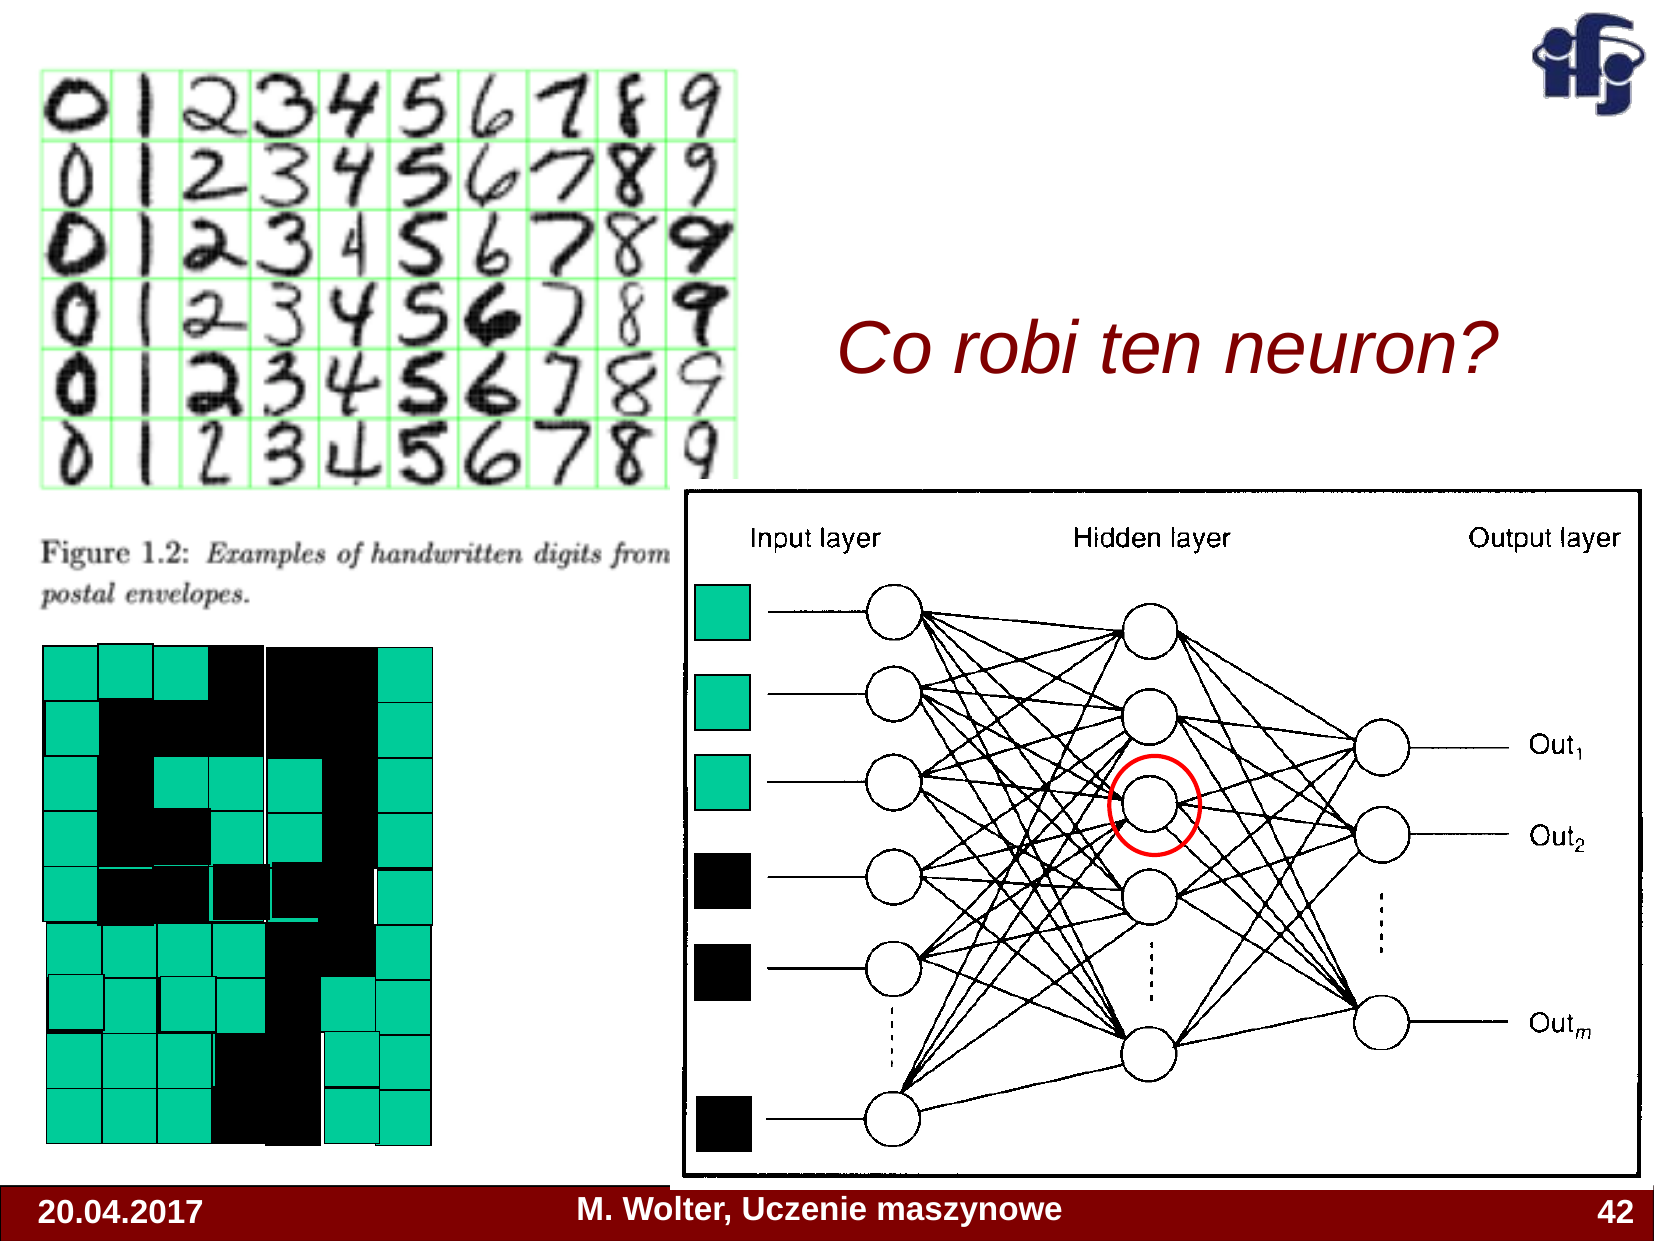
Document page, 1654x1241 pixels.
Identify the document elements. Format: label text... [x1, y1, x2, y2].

text_box [157, 978, 216, 1033]
text_box [694, 945, 751, 1001]
text_box [694, 585, 750, 641]
title Co robi ten neuron? [806, 240, 1531, 447]
text_box [98, 867, 208, 925]
text_box [42, 645, 98, 922]
text_box [212, 647, 433, 1146]
text_box [214, 864, 269, 920]
picture [1525, 0, 1654, 129]
text_box [694, 674, 751, 731]
text_box [694, 853, 751, 909]
text_box [696, 1096, 752, 1152]
picture [30, 53, 1654, 1190]
text_box [98, 643, 264, 866]
text_box [694, 754, 750, 811]
text_box [46, 978, 102, 1033]
